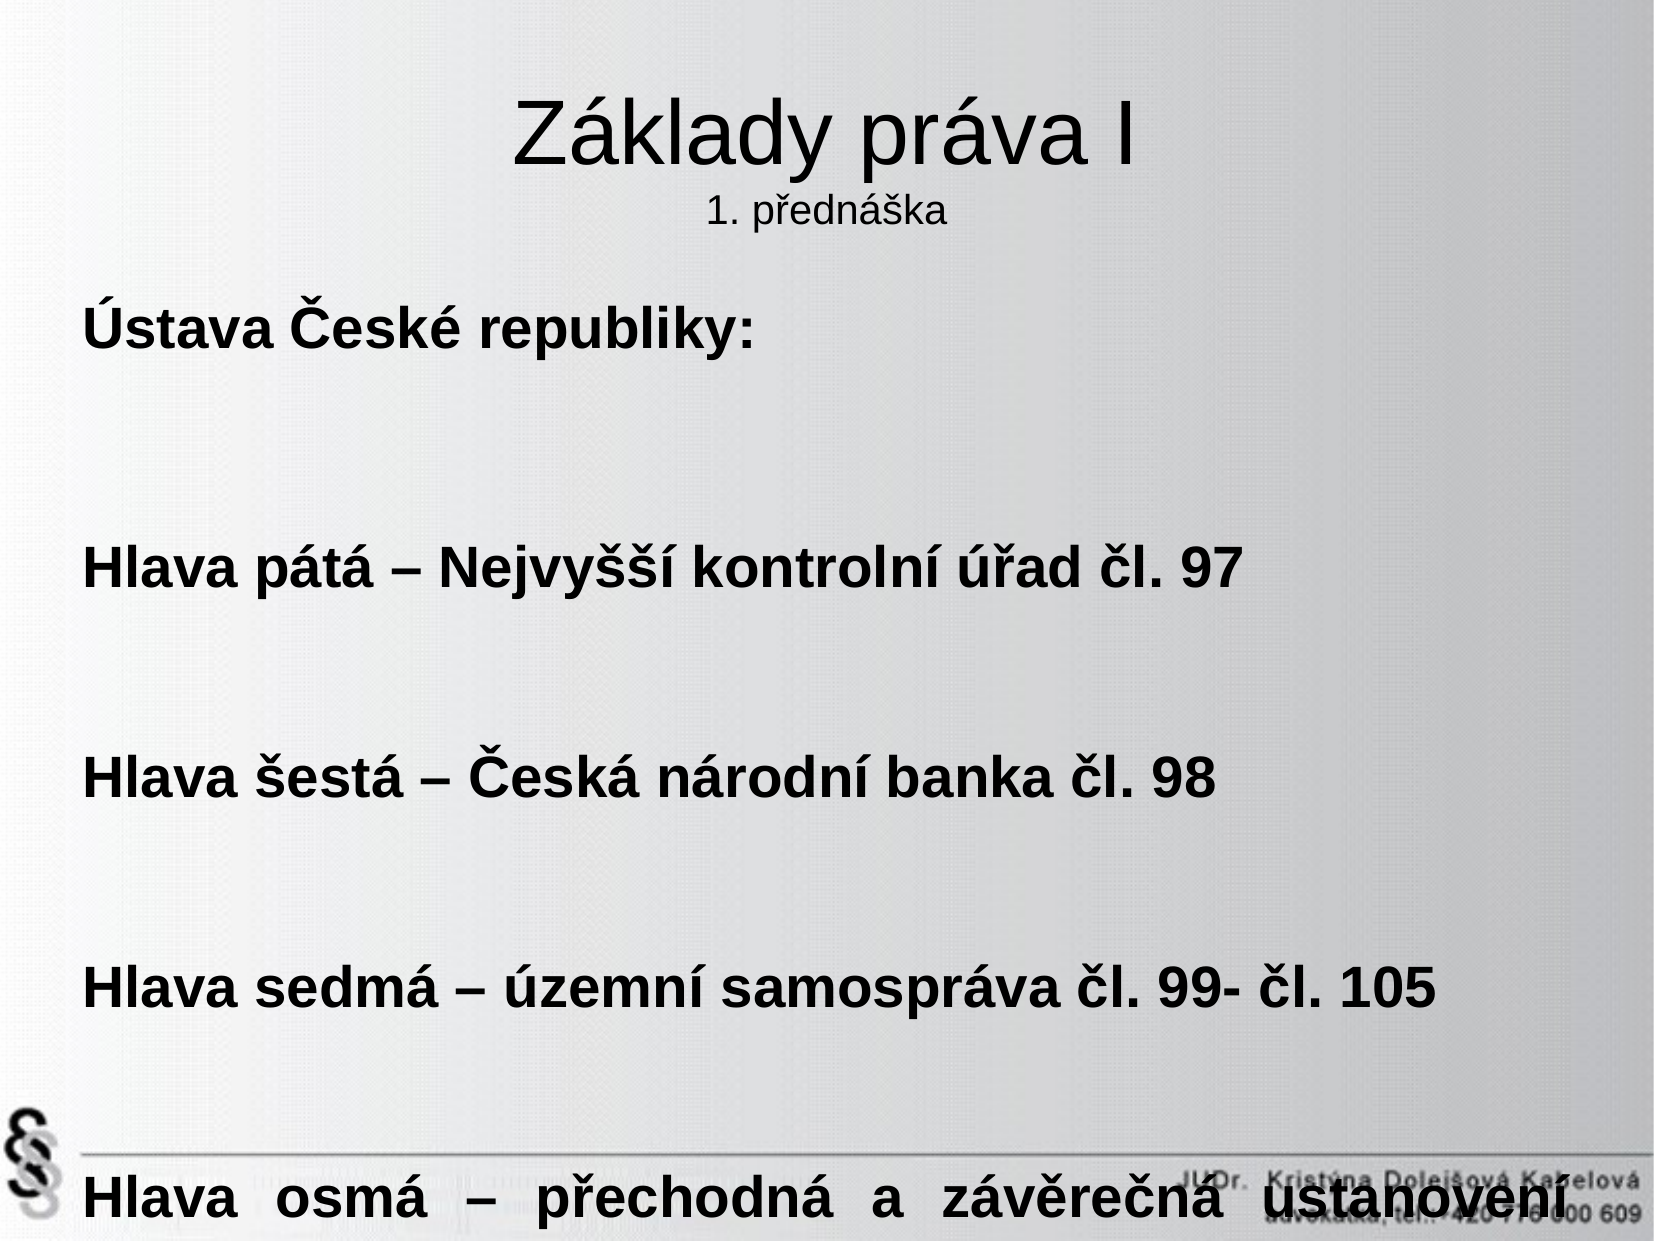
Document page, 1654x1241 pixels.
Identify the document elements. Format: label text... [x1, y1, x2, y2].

text_box Ústava České republiky: Hlava pátá – Nejvyšší kontrolní úřad čl. 97 Hlava šestá – Česká národní banka čl. 98 Hlava sedmá – územní samospráva čl. 99- čl. 105 Hlava osmá – přechodná a závěrečná ustanovení čl.106- čl.113 [82, 290, 1571, 1010]
text_box Základy práva I 1. přednáška [82, 49, 1571, 257]
picture [0, 0, 1654, 1241]
